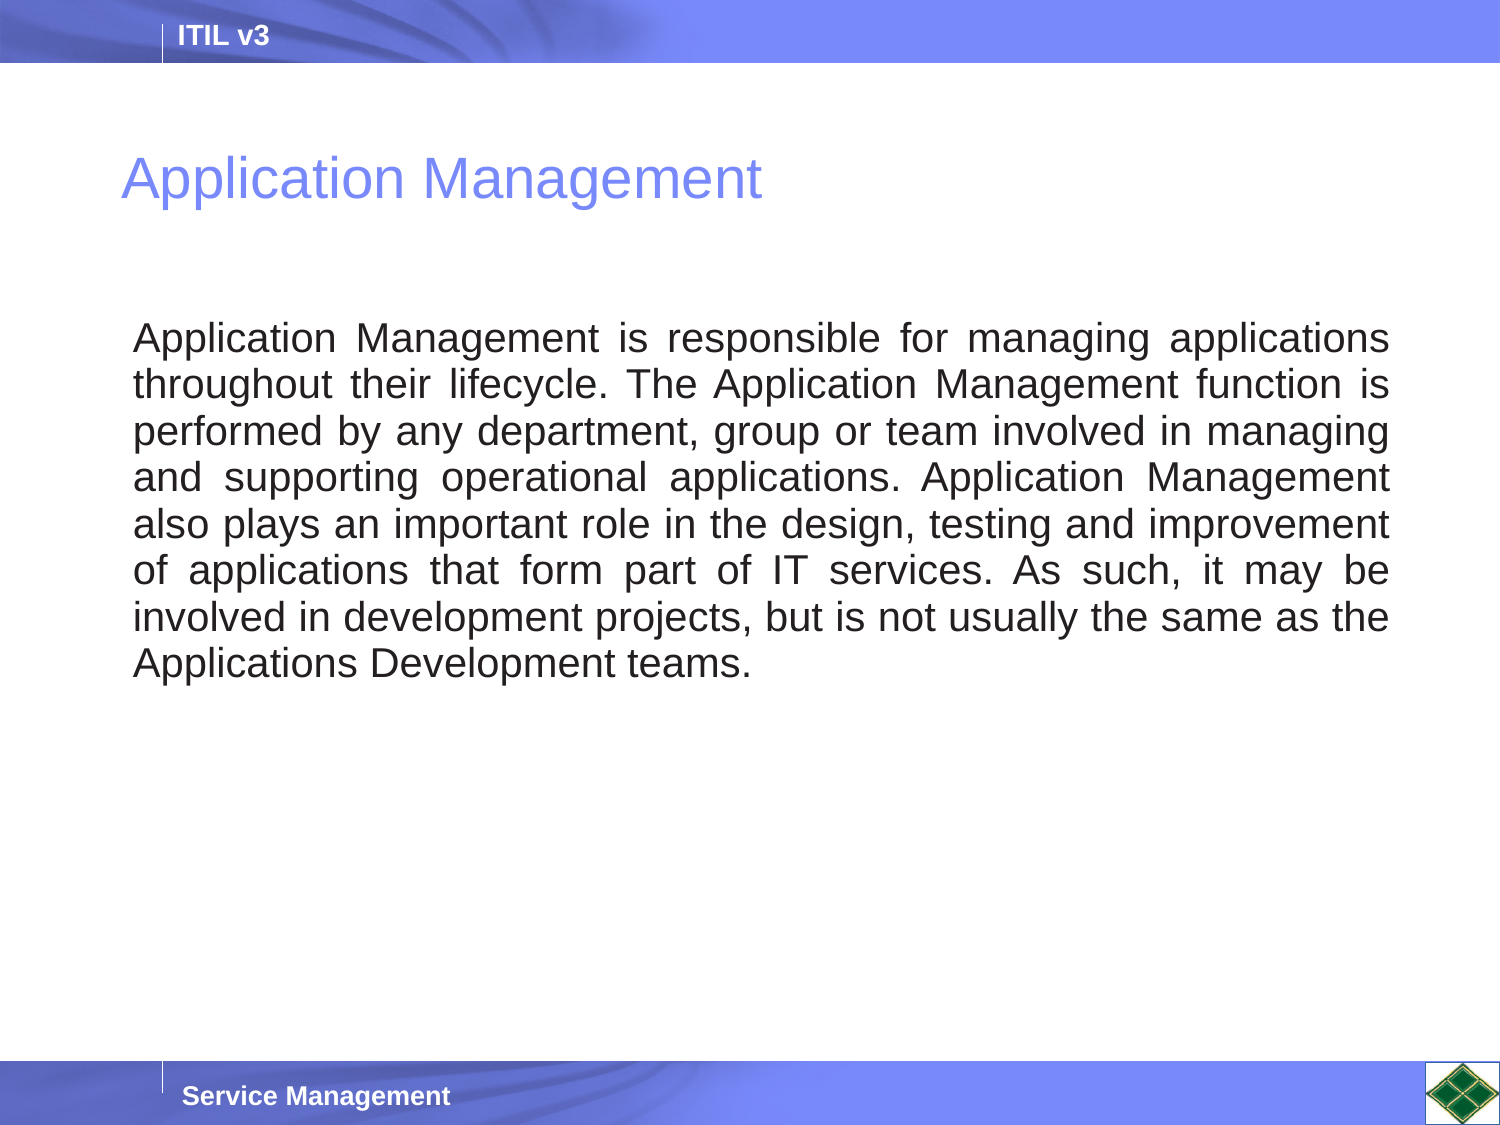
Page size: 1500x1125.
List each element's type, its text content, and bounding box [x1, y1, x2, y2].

text_box Application Management [106, 143, 1406, 260]
picture [0, 1061, 1500, 1125]
text_box Application Management is responsible for managing applications throughout their lifecycle. The Application Management function is performed by any department, group or team involved in managing and supporting operational applications. Application Management also plays an important role in the design, testing and improvement of applications that form part of IT services. As such, it may be involved in development projects, but is not usually the same as the Applications Development teams. [118, 307, 1406, 1040]
picture [0, 0, 1500, 63]
picture [1426, 1063, 1499, 1124]
